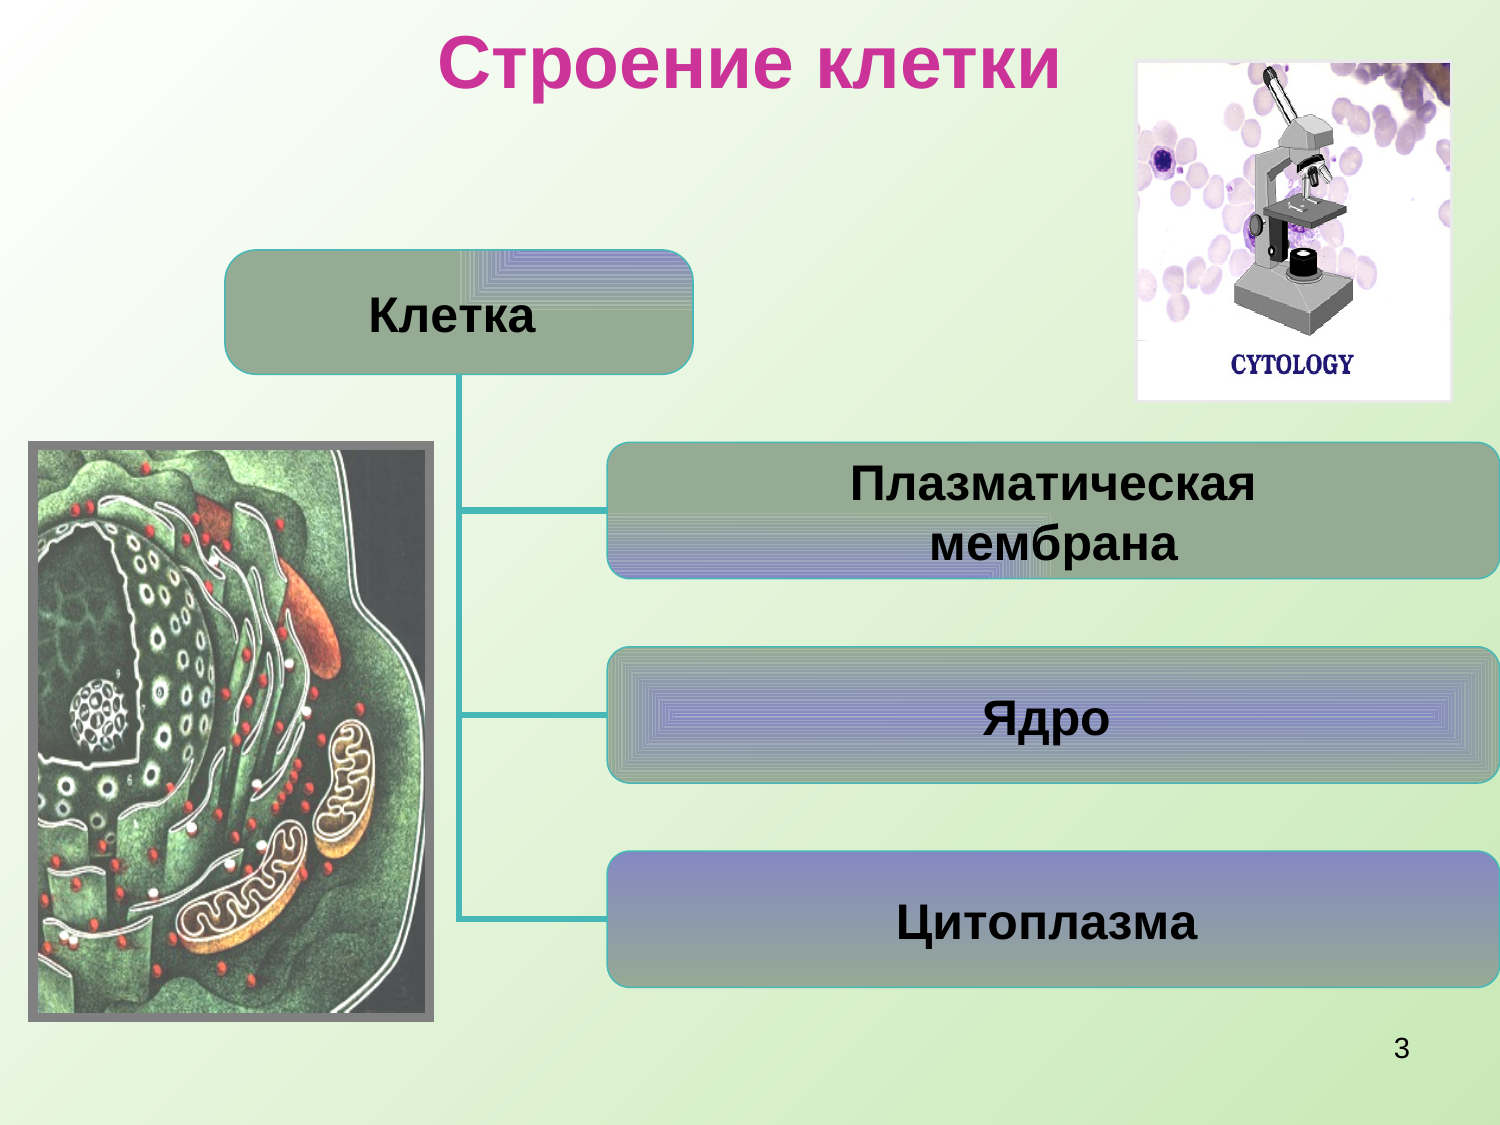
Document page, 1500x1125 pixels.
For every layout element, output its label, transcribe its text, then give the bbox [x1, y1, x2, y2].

title Строение клетки [75, 0, 1426, 126]
text_box Цитоплазма [607, 851, 1500, 988]
text_box Плазматическая мембрана [607, 442, 1500, 579]
picture [1137, 62, 1450, 400]
text_box Ядро [607, 646, 1500, 784]
text_box Клетка [224, 249, 694, 375]
picture [37, 450, 426, 1013]
